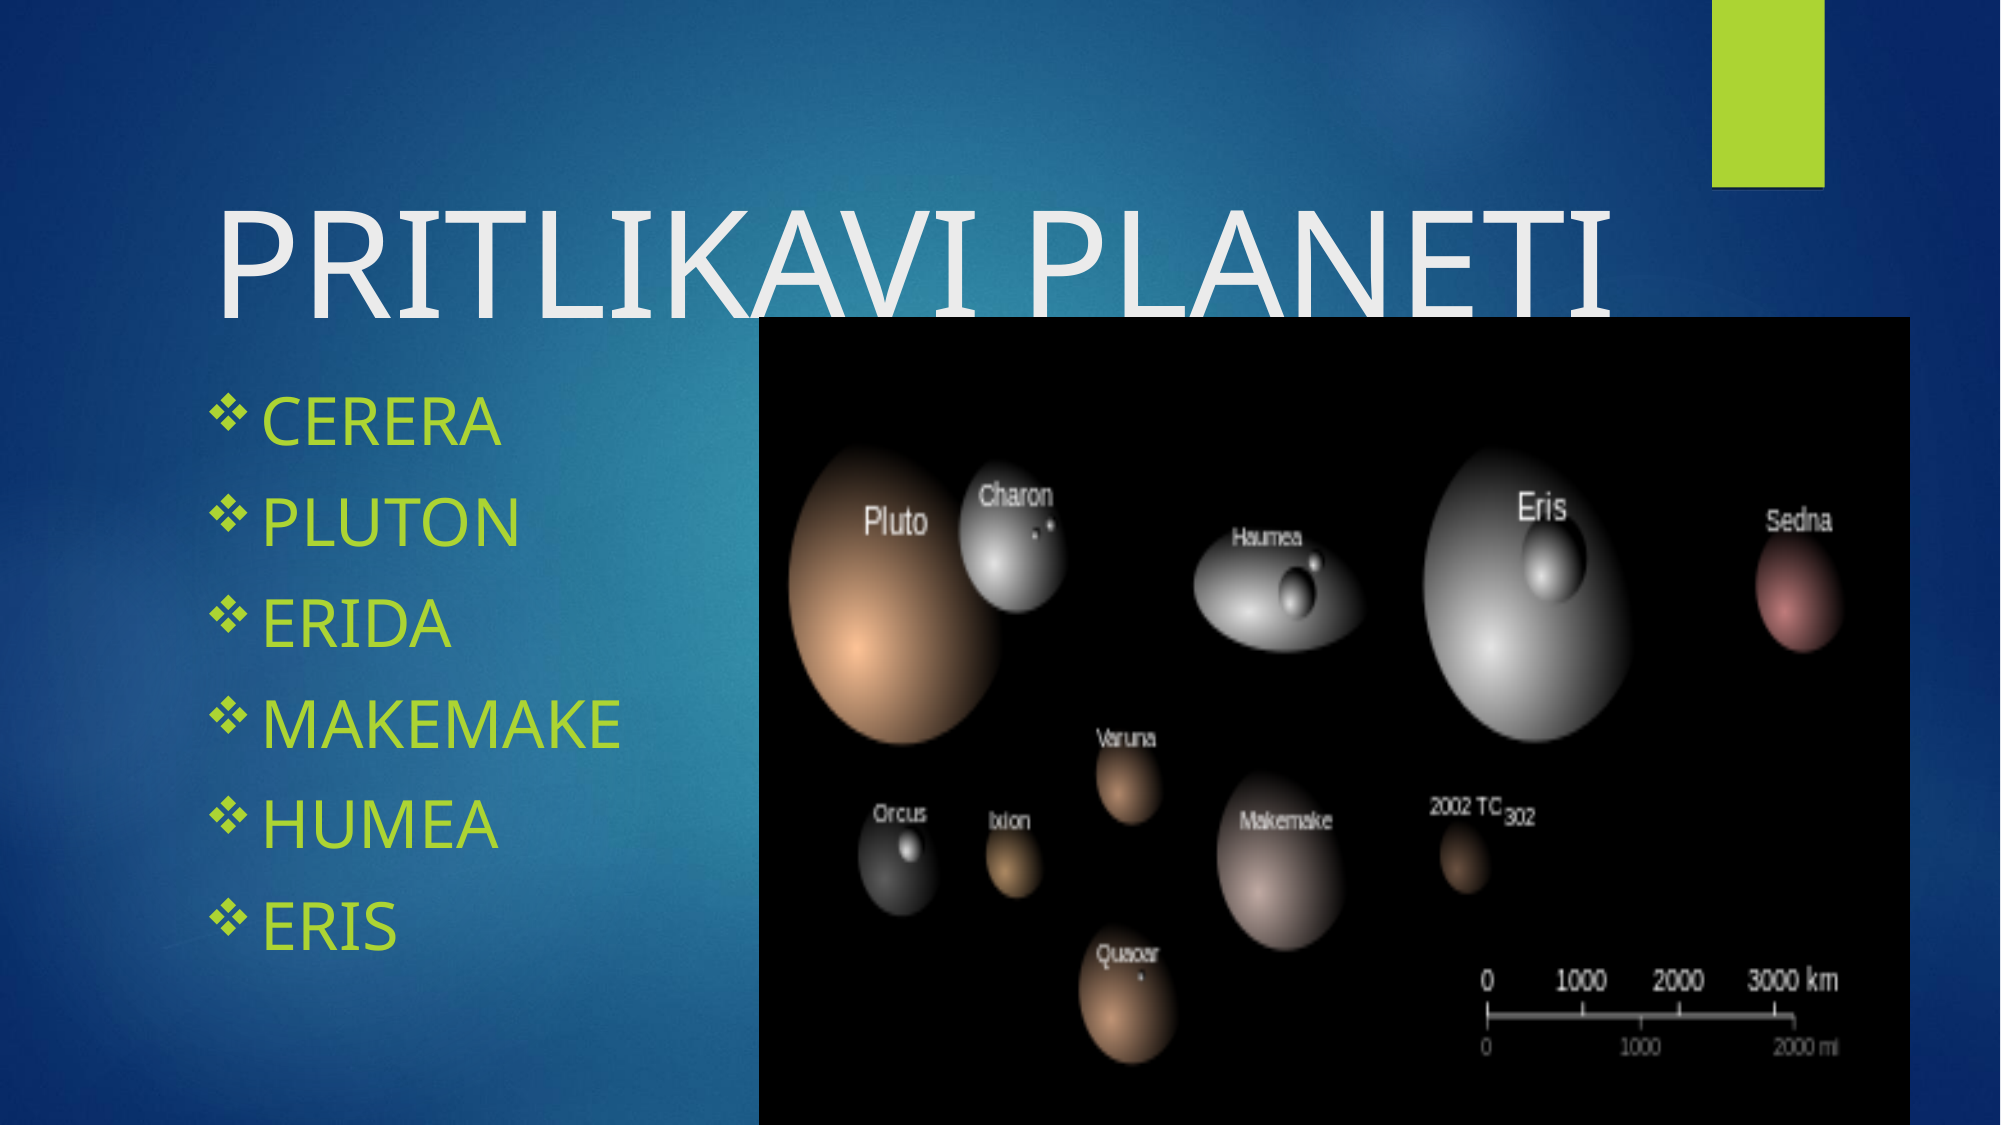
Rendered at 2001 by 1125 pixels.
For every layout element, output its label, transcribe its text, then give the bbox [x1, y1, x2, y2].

subtitle CERERA PLUTON ERIDA MAKEMAKE HUMEA ERIS [189, 371, 759, 1006]
title PRITLIKAVI PLANETI [189, 0, 1638, 356]
picture [0, 0, 2001, 1125]
